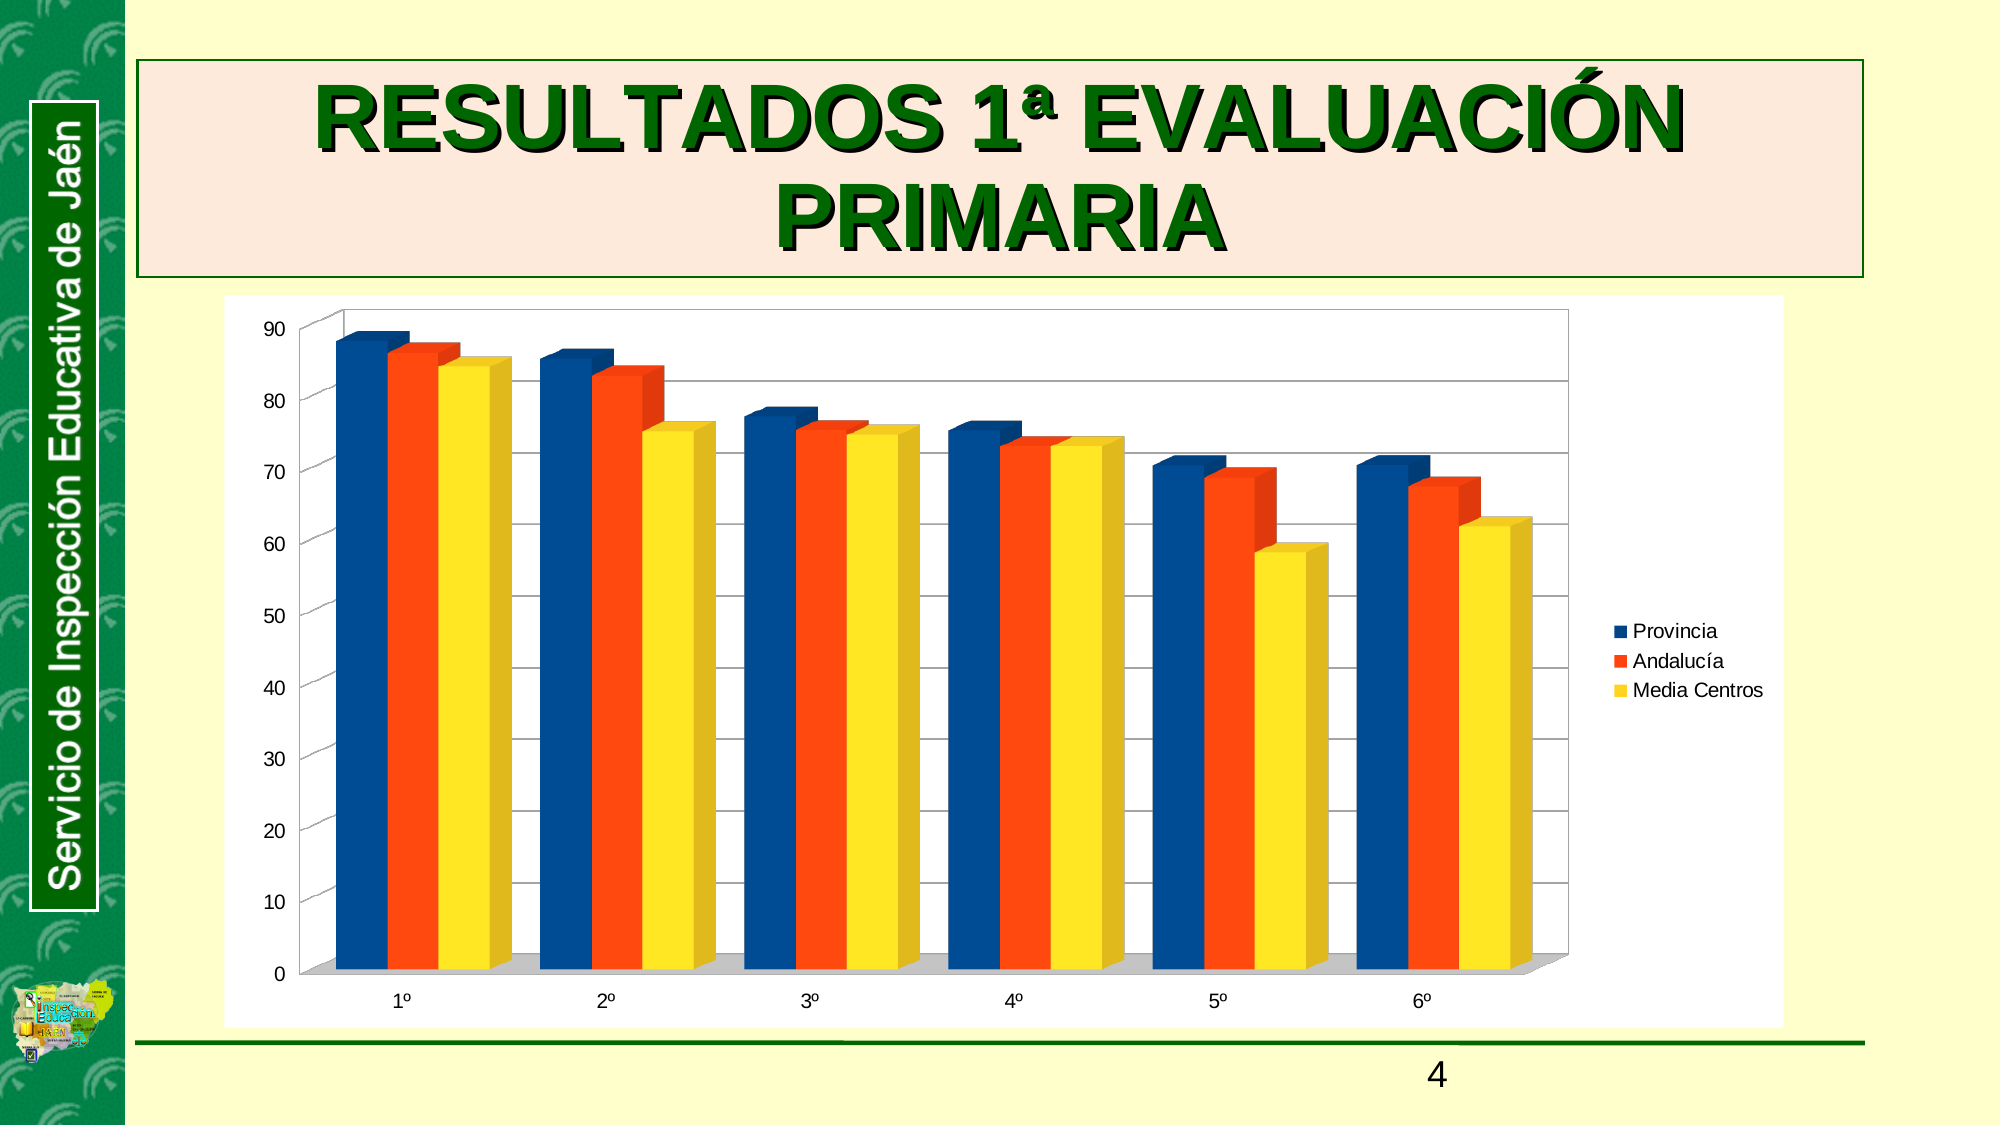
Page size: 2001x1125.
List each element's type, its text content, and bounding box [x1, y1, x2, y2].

text_box RESULTADOS 1ª EVALUACIÓN PRIMARIA [137, 59, 1863, 278]
chart [224, 295, 1784, 1028]
picture [0, 0, 125, 1125]
text_box <número> [1412, 1042, 1863, 1103]
